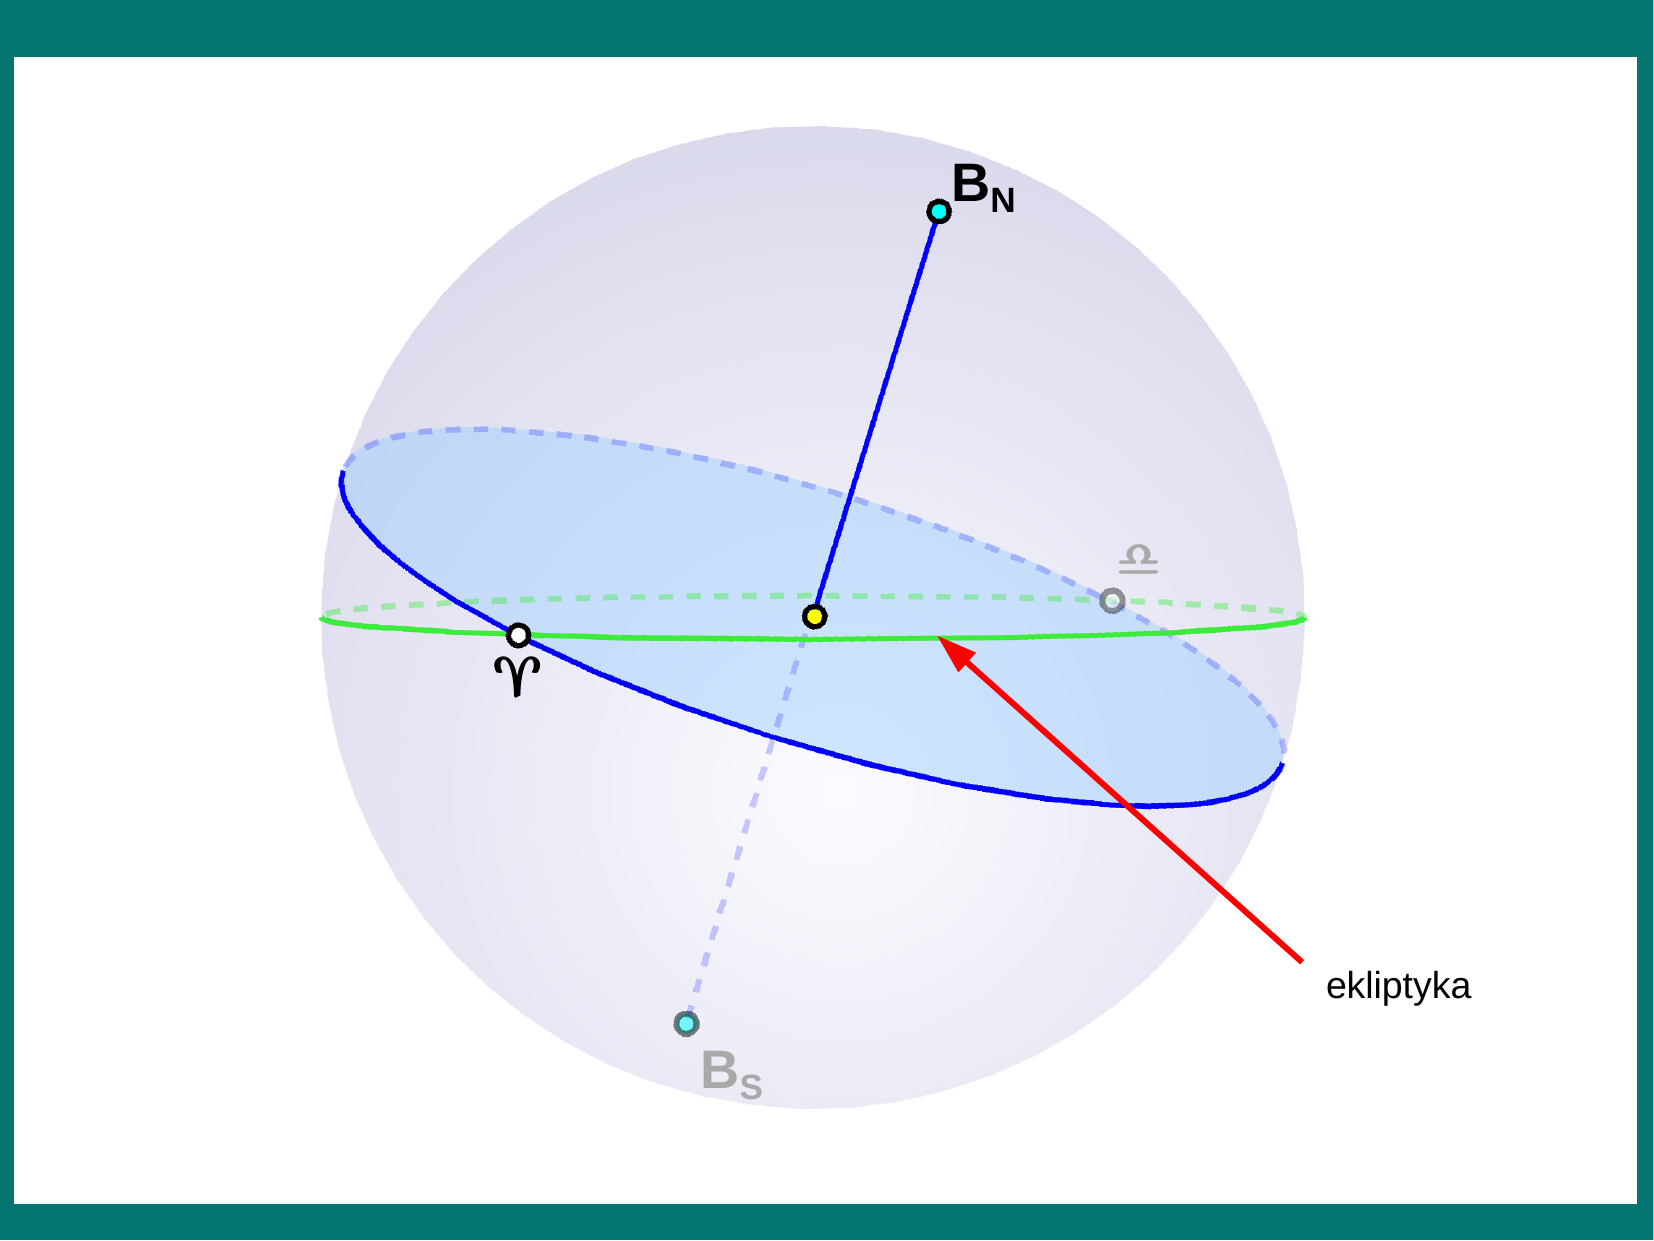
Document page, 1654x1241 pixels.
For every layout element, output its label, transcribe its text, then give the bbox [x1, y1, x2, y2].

text_box BS [685, 1031, 778, 1115]
text_box BN [936, 144, 1031, 228]
picture [14, 57, 1637, 1205]
text_box ♎ [1102, 517, 1185, 601]
text_box ♈ [478, 634, 558, 713]
text_box ekliptyka [1311, 956, 1487, 1014]
